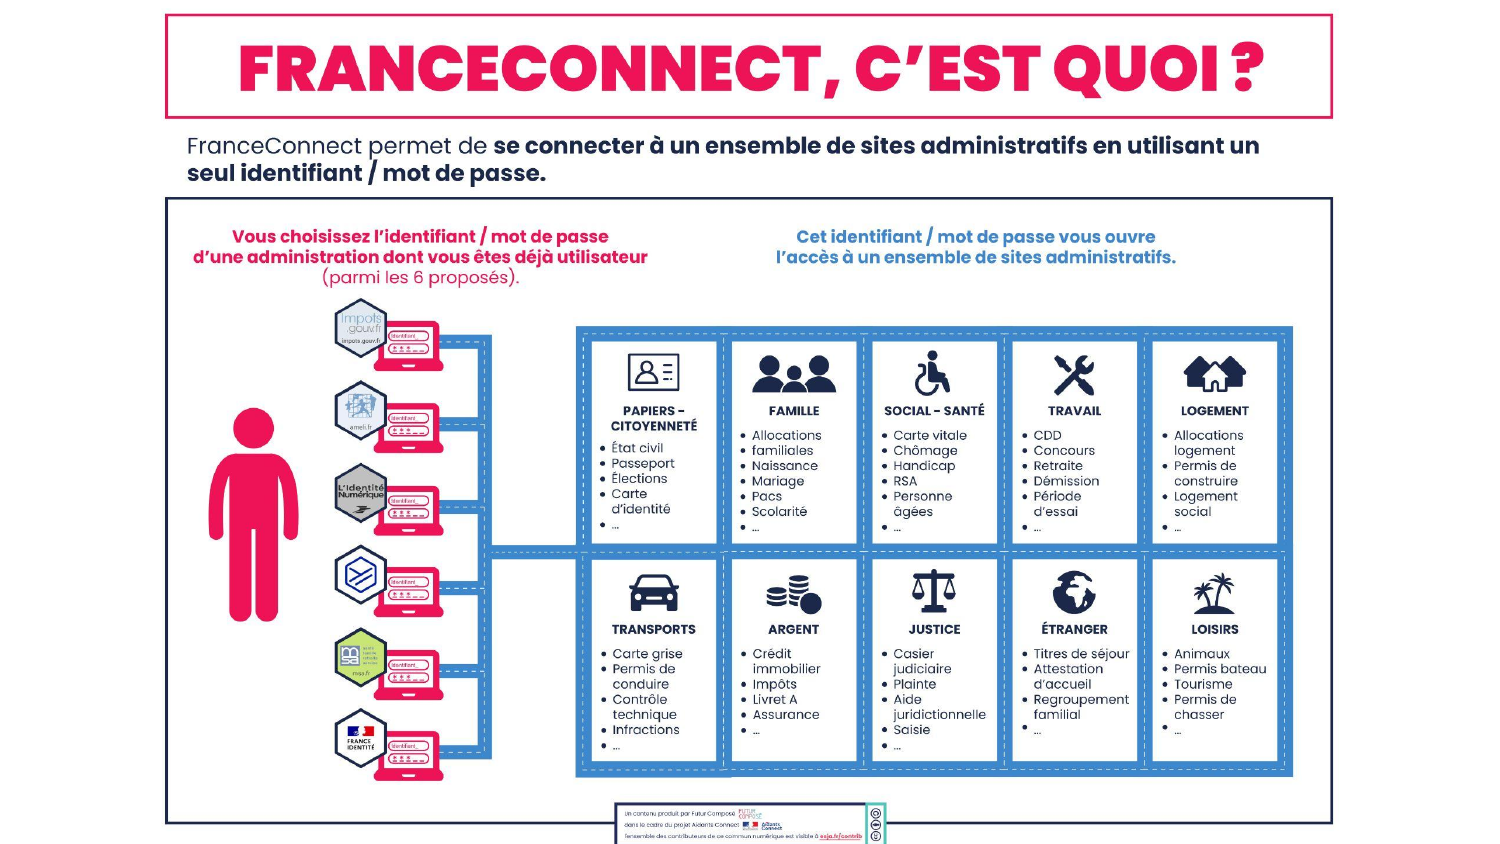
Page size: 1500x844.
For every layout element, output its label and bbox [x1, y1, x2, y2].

picture [152, 0, 1348, 844]
